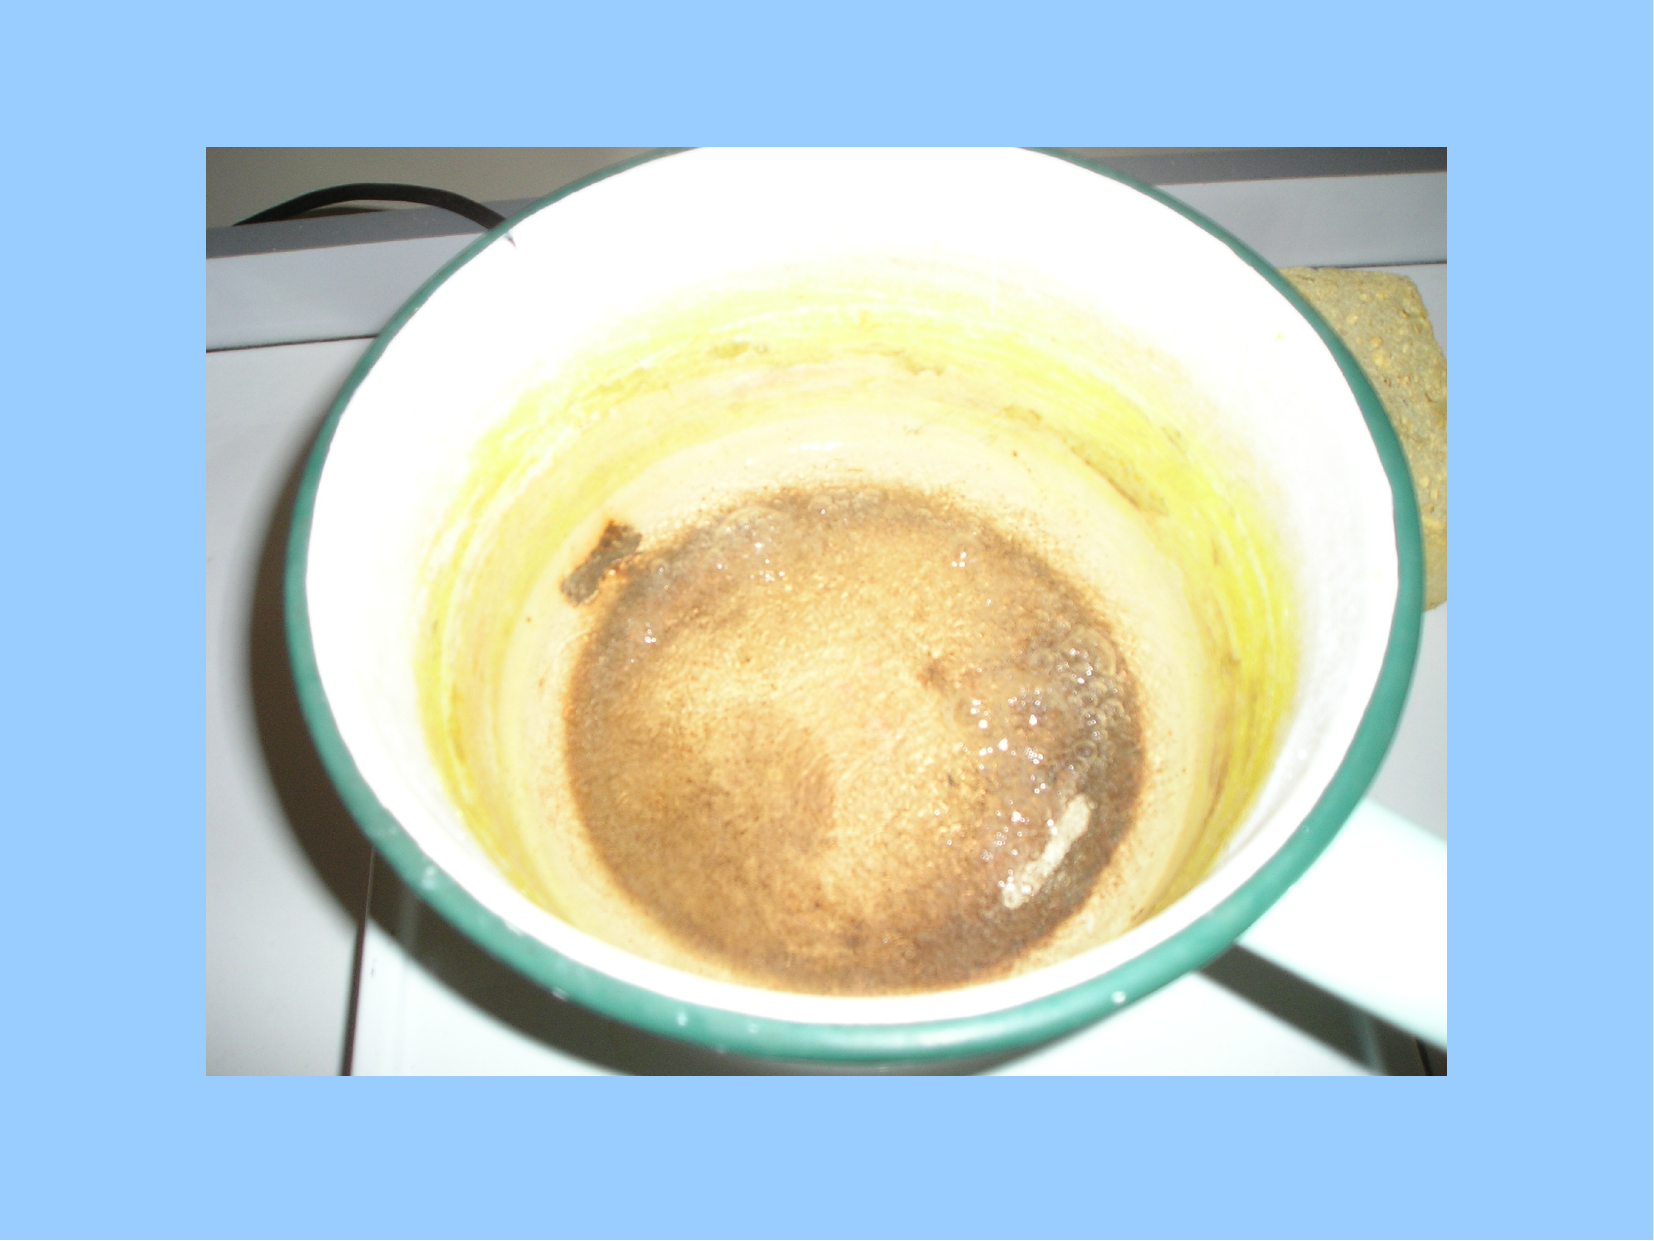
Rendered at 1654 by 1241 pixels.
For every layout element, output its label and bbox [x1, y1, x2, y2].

picture [206, 147, 1447, 1076]
